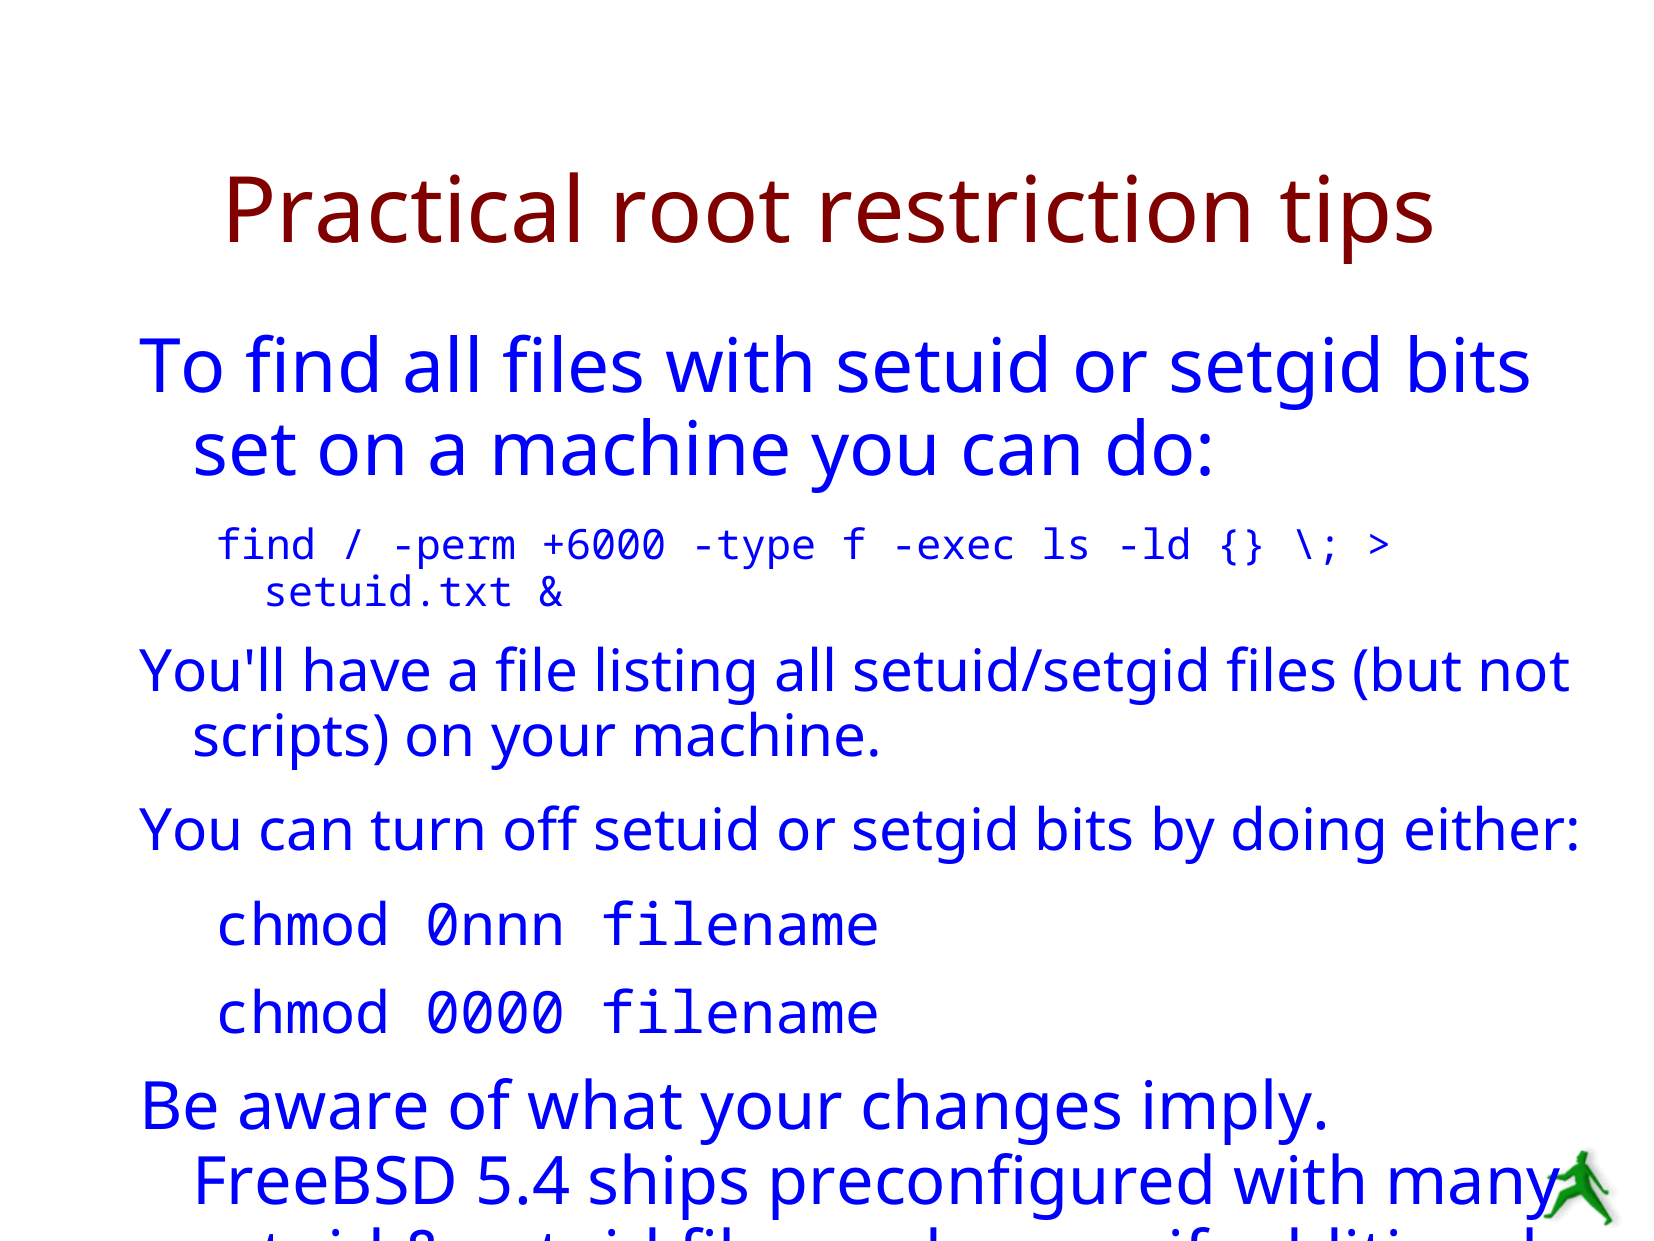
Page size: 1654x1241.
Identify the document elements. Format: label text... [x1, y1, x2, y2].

picture [1588, 1135, 1633, 1228]
list To find all files with setuid or setgid bits set on a machine you can do: find / -perm +6000 -type f -exec ls -ld {} \; > setuid.txt & You'll have a file listing all setuid/setgid files (but not scripts) on your machine. You can turn off setuid or setgid bits by doing either: chmod 0nnn filename chmod 0000 filename Be aware of what your changes imply. FreeBSD 5.4 ships preconfigured with many setuid & setgid files and warns if additional files are set. [121, 324, 1588, 1241]
title Practical root restriction tips [87, 97, 1572, 316]
